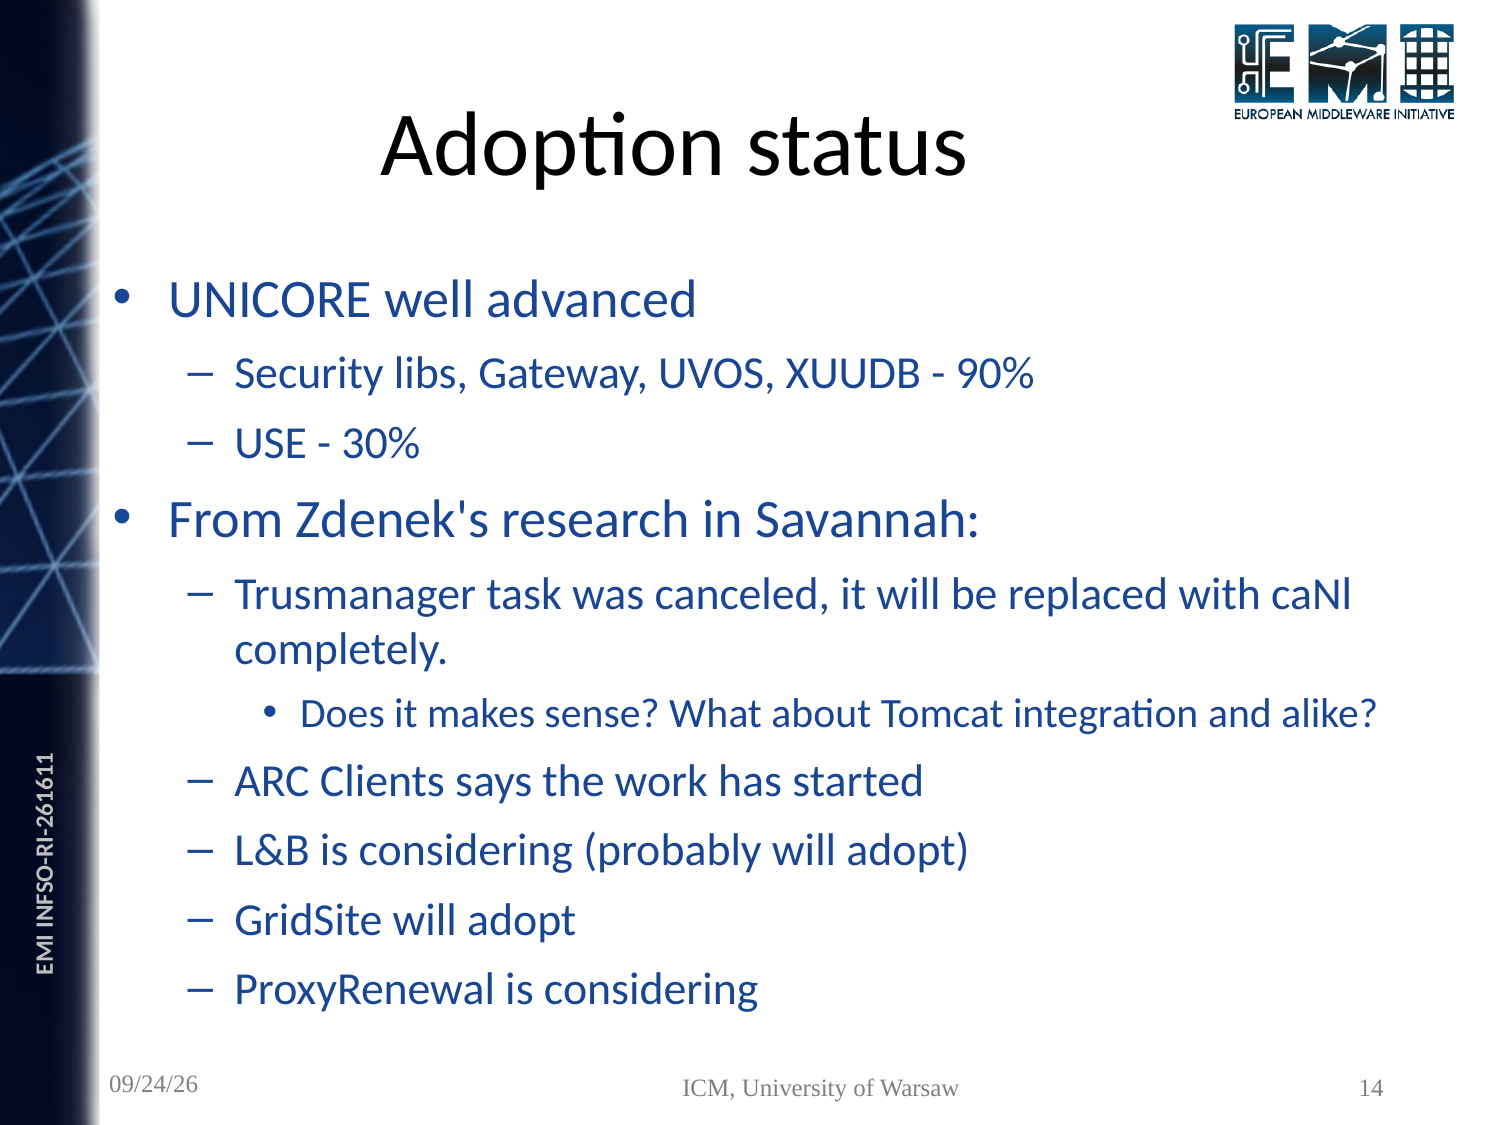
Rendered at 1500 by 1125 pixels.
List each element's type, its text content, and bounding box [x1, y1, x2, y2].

title Adoption status [112, 44, 1238, 233]
picture [1185, 8, 1500, 140]
list UNICORE well advanced Security libs, Gateway, UVOS, XUUDB - 90% USE - 30% From Zdenek's research in Savannah: Trusmanager task was canceled, it will be replaced with caNl completely. Does it makes sense? What about Tomcat integration and alike? ARC Clients says the work has started L&B is considering (probably will adopt) GridSite will adopt ProxyRenewal is considering [112, 263, 1425, 1064]
picture [0, 0, 111, 1125]
